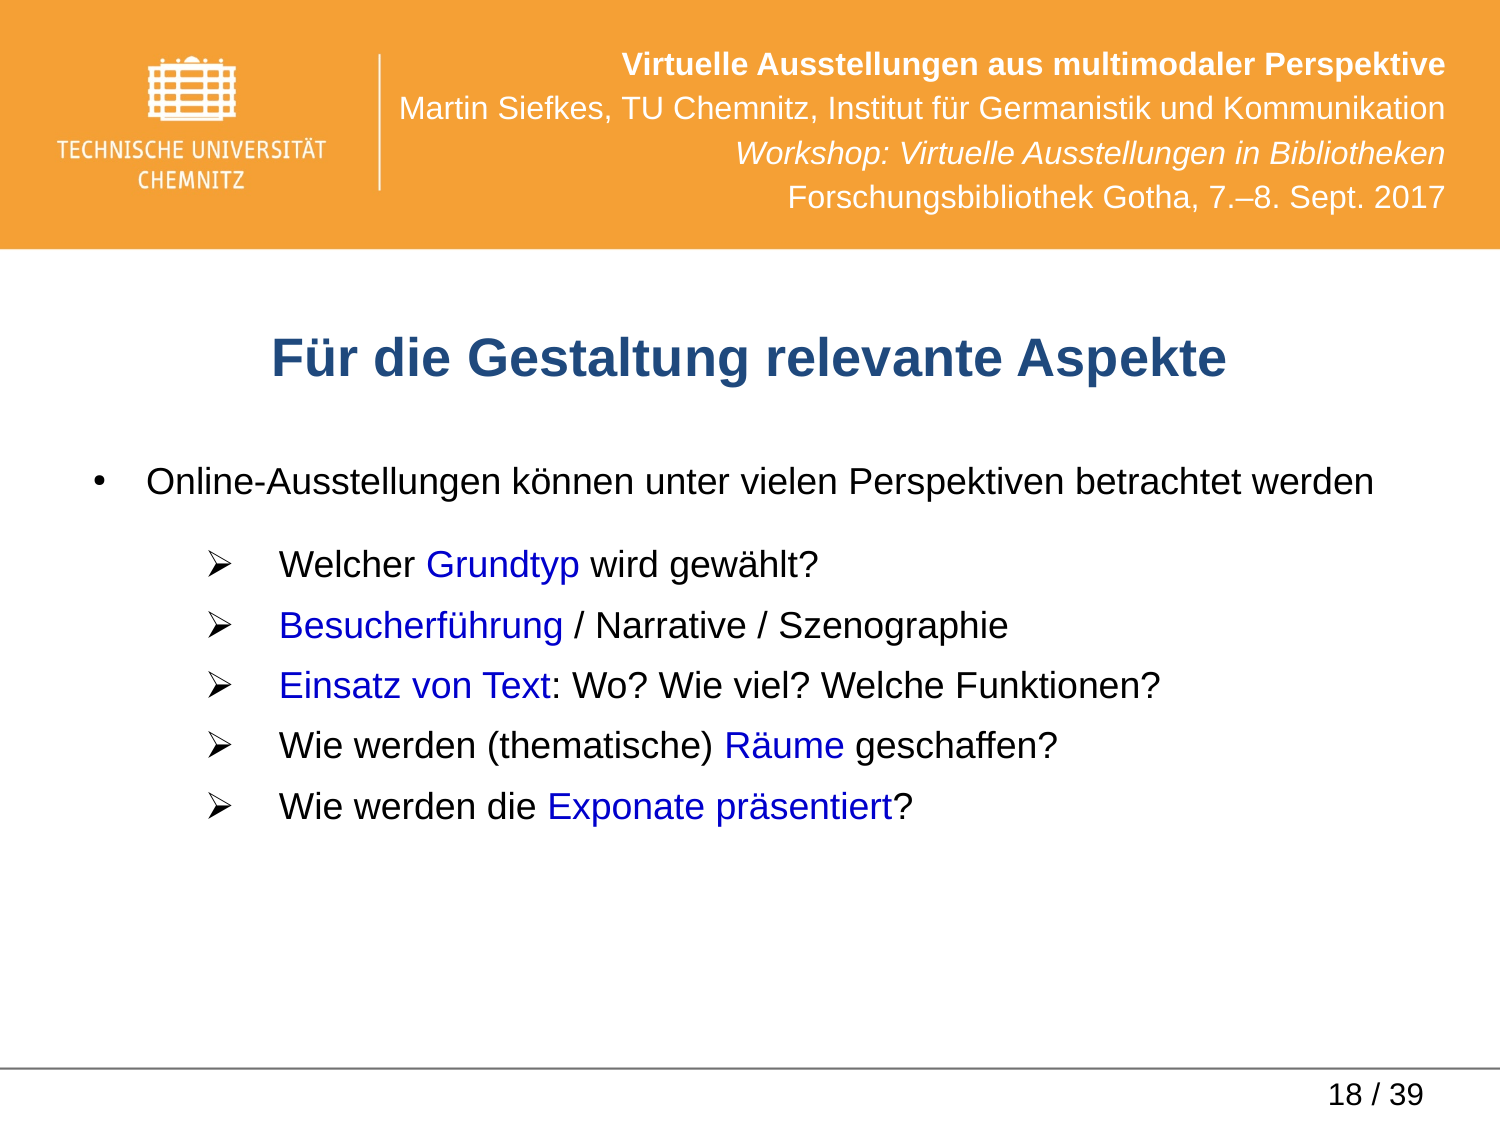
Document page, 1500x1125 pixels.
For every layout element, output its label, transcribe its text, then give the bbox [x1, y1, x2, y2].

list Online-Ausstellungen können unter vielen Perspektiven betrachtet werden  Welcher Grundtyp wird gewählt?  Besucherführung / Narrative / Szenographie  Einsatz von Text: Wo? Wie viel? Welche Funktionen?  Wie werden (thematische) Räume geschaffen?  Wie werden die Exponate präsentiert? [75, 460, 1426, 969]
picture [0, 0, 1500, 1125]
list [419, 45, 774, 197]
text_box Für die Gestaltung relevante Aspekte [59, 314, 1441, 449]
text_box <Foliennummer> / 39 [1211, 1069, 1500, 1120]
